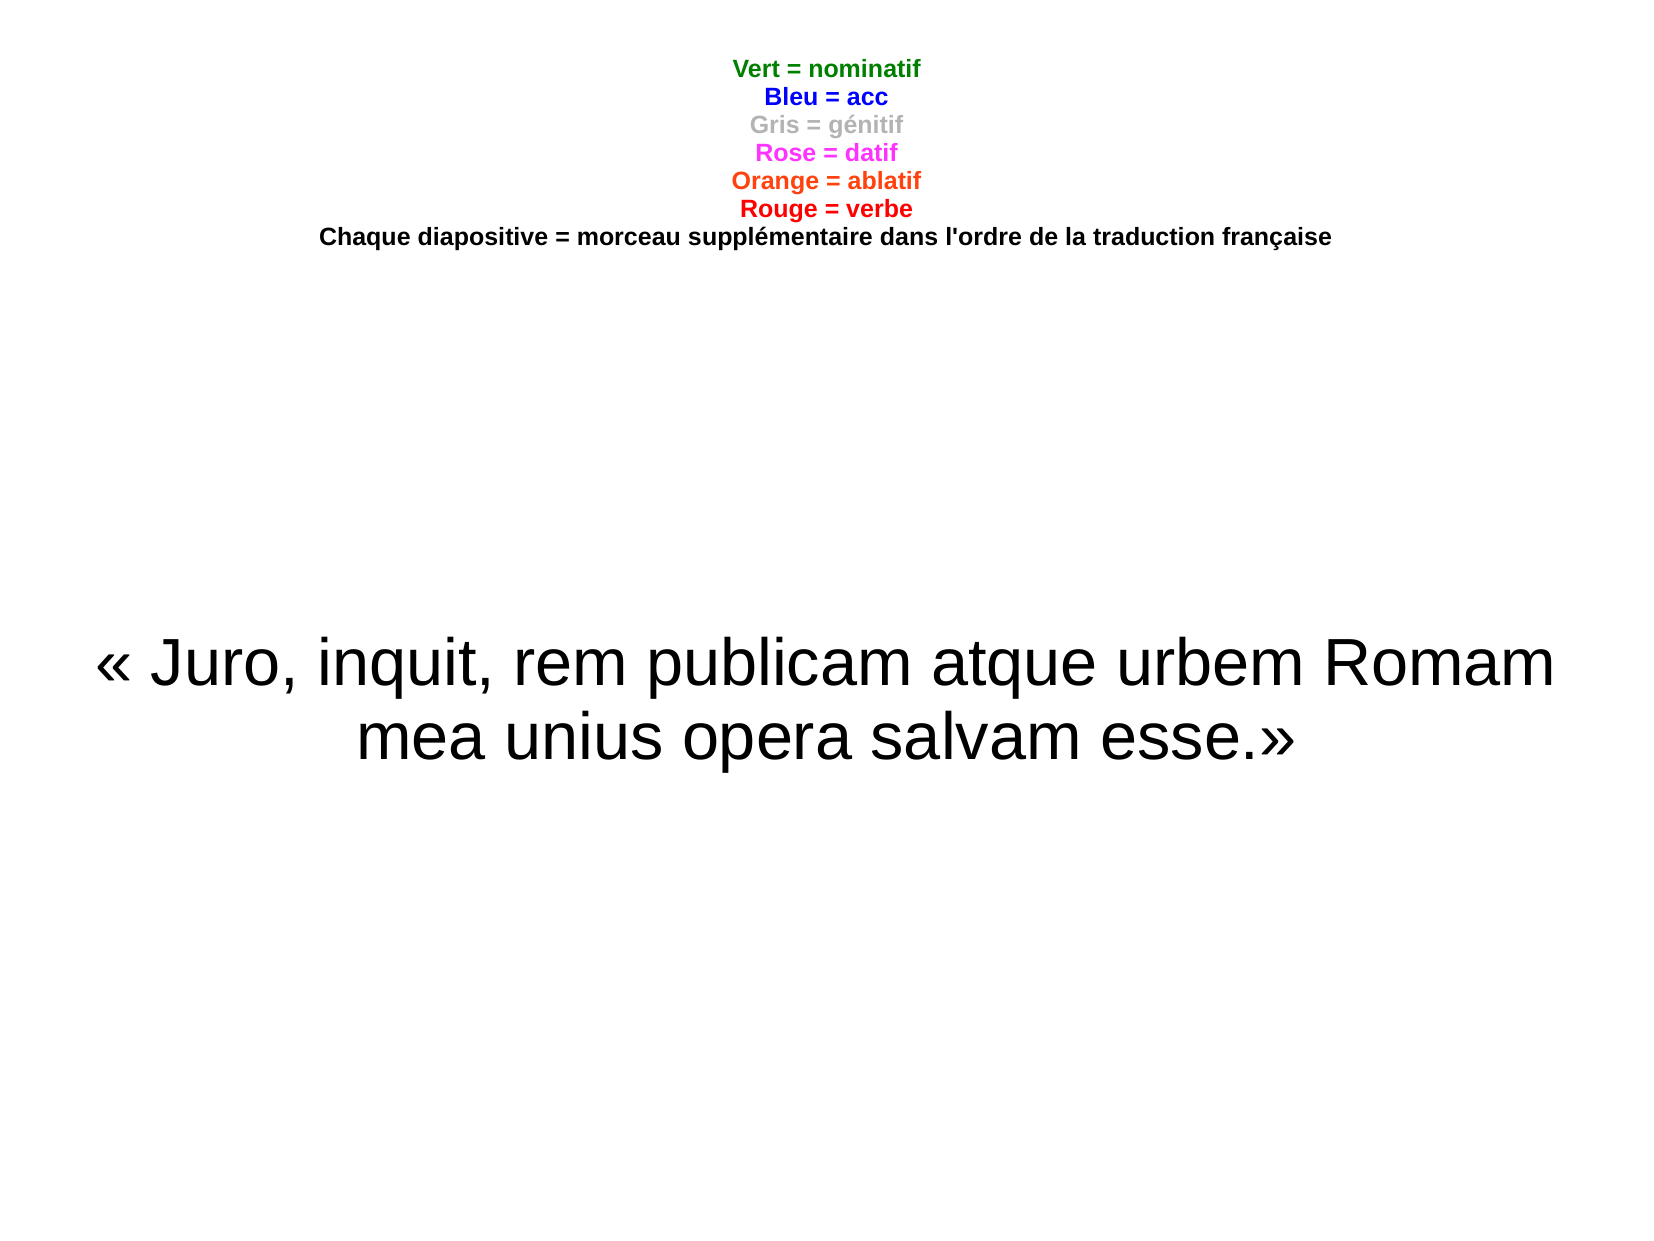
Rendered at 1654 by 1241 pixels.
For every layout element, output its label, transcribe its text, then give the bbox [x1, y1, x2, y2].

title Vert = nominatif Bleu = acc Gris = génitif Rose = datif Orange = ablatif Rouge = verbe Chaque diapositive = morceau supplémentaire dans l'ordre de la traduction française [82, 49, 1571, 257]
subtitle « Juro, inquit, rem publicam atque urbem Romam mea unius opera salvam esse.» [82, 290, 1571, 1109]
